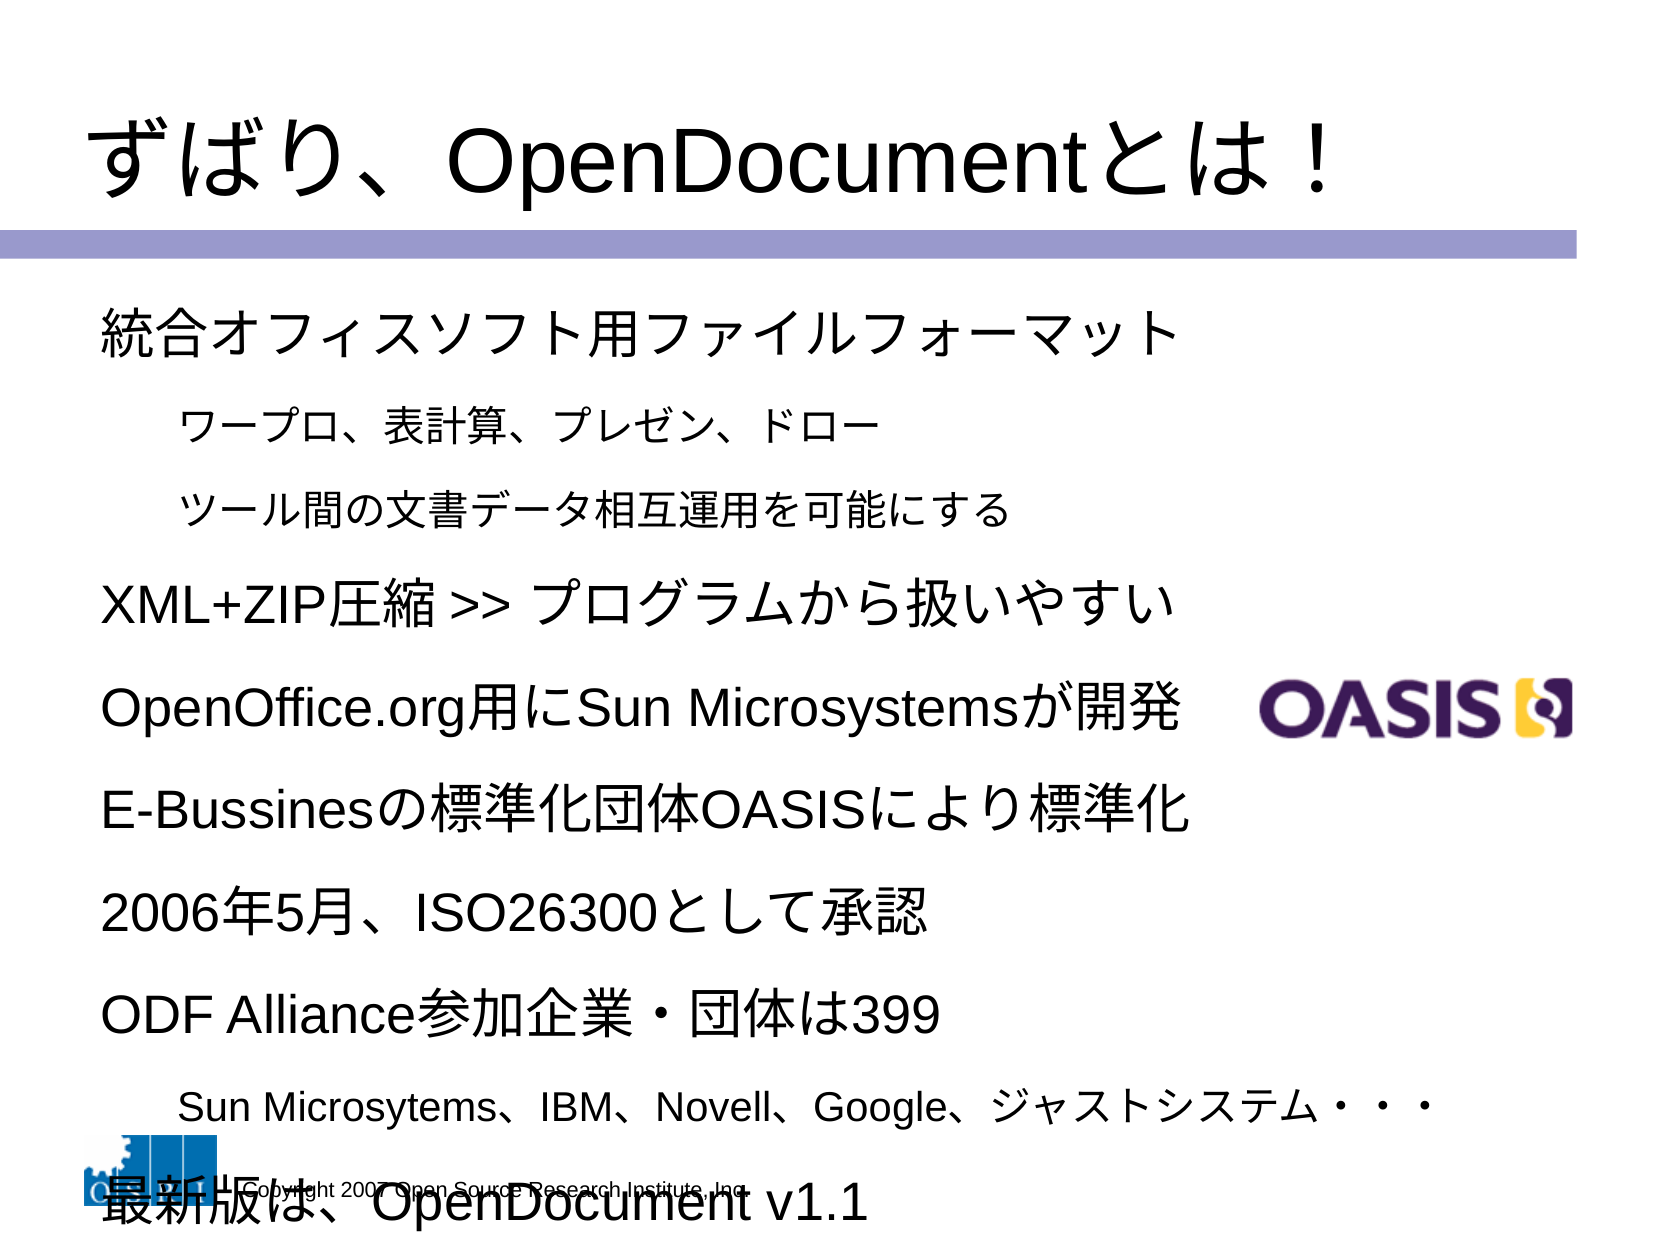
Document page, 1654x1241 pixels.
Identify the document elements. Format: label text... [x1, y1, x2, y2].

picture [187, 1197, 196, 1206]
list 統合オフィスソフト用ファイルフォーマット ワープロ、表計算、プレゼン、ドロー ツール間の文書データ相互運用を可能にする XML+ZIP圧縮 >> プログラムから扱いやすい OpenOffice.org用にSun Microsystemsが開発 E-Bussinesの標準化団体OASISにより標準化 2006年5月、ISO26300として承認 ODF Alliance参加企業・団体は399 Sun Microsytems、IBM、Novell、Google、ジャストシステム・・・ 最新版は、OpenDocument v1.1 [82, 290, 1571, 1109]
picture [1238, 650, 1631, 759]
picture [84, 1135, 217, 1206]
title ずばり、OpenDocumentとは！ [82, 49, 1571, 257]
